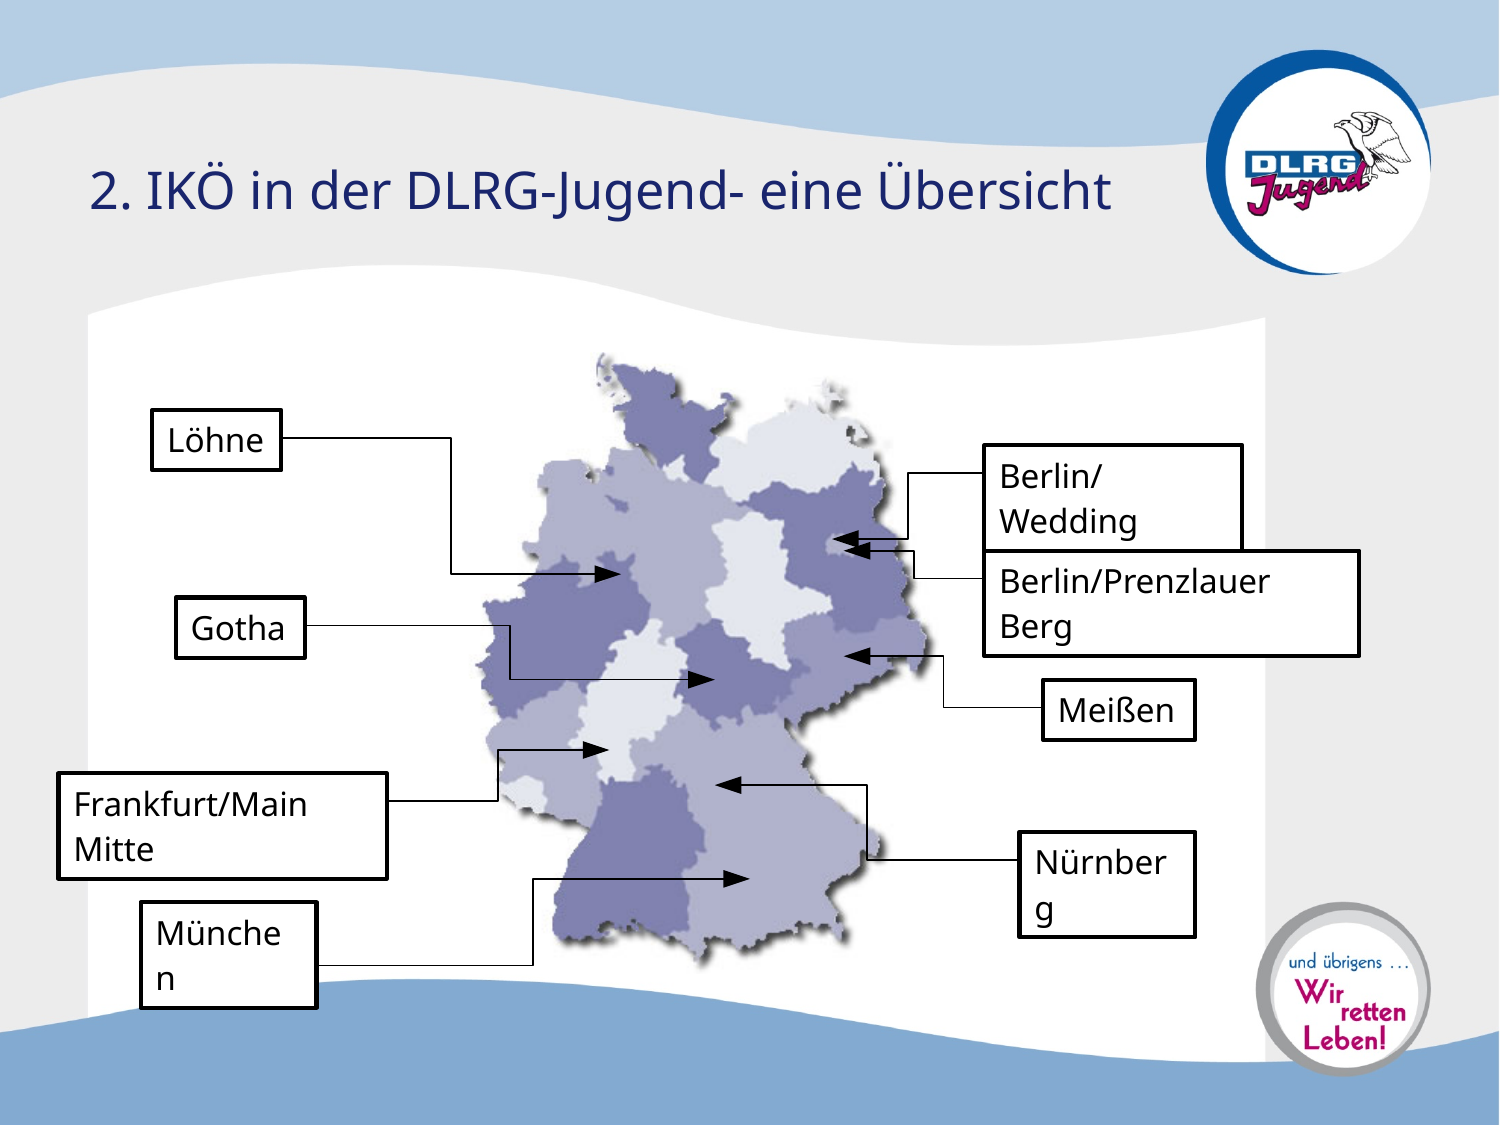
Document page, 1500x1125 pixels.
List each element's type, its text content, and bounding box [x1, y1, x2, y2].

picture [0, 0, 1500, 1125]
title 2. IKÖ in der DLRG-Jugend- eine Übersicht [75, 149, 1138, 263]
text_box Löhne [152, 410, 282, 471]
text_box Berlin/Prenzlauer Berg [984, 550, 1360, 657]
text_box Meißen [1042, 679, 1196, 740]
text_box Berlin/Wedding [984, 445, 1243, 550]
text_box München [140, 902, 317, 1008]
text_box Gotha [175, 597, 305, 658]
text_box Nürnberg [1019, 831, 1196, 938]
text_box Frankfurt/Main Mitte [58, 773, 387, 879]
